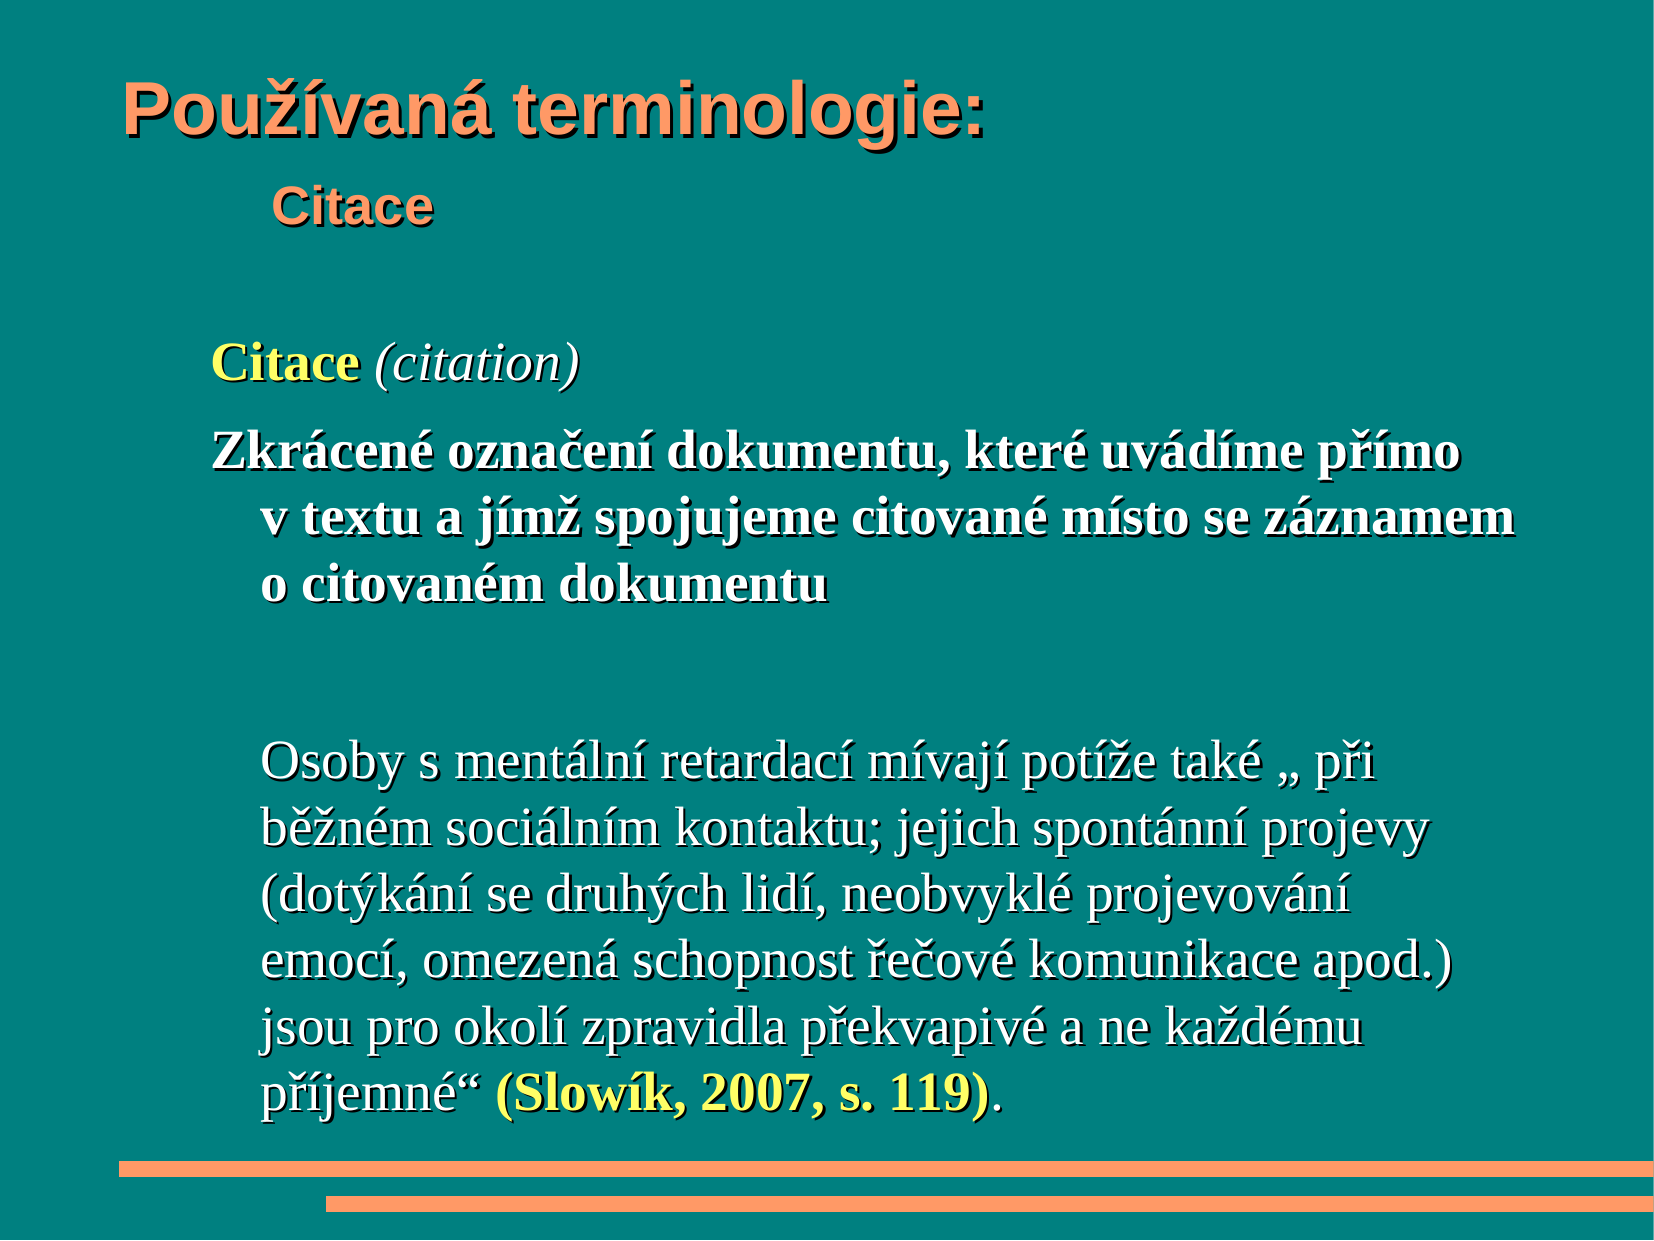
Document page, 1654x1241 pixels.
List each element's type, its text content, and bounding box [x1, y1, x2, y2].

title Používaná terminologie: Citace [121, 46, 1534, 254]
list Citace (citation) Zkrácené označení dokumentu, které uvádíme přímo v textu a jímž spojujeme citované místo se záznamem o citovaném dokumentu Osoby s mentální retardací mívají potíže také „ při běžném sociálním kontaktu; jejich spontánní projevy (dotýkání se druhých lidí, neobvyklé projevování emocí, omezená schopnost řečové komunikace apod.) jsou pro okolí zpravidla překvapivé a ne každému příjemné“ (Slowík, 2007, s. 119). [125, 324, 1565, 1135]
